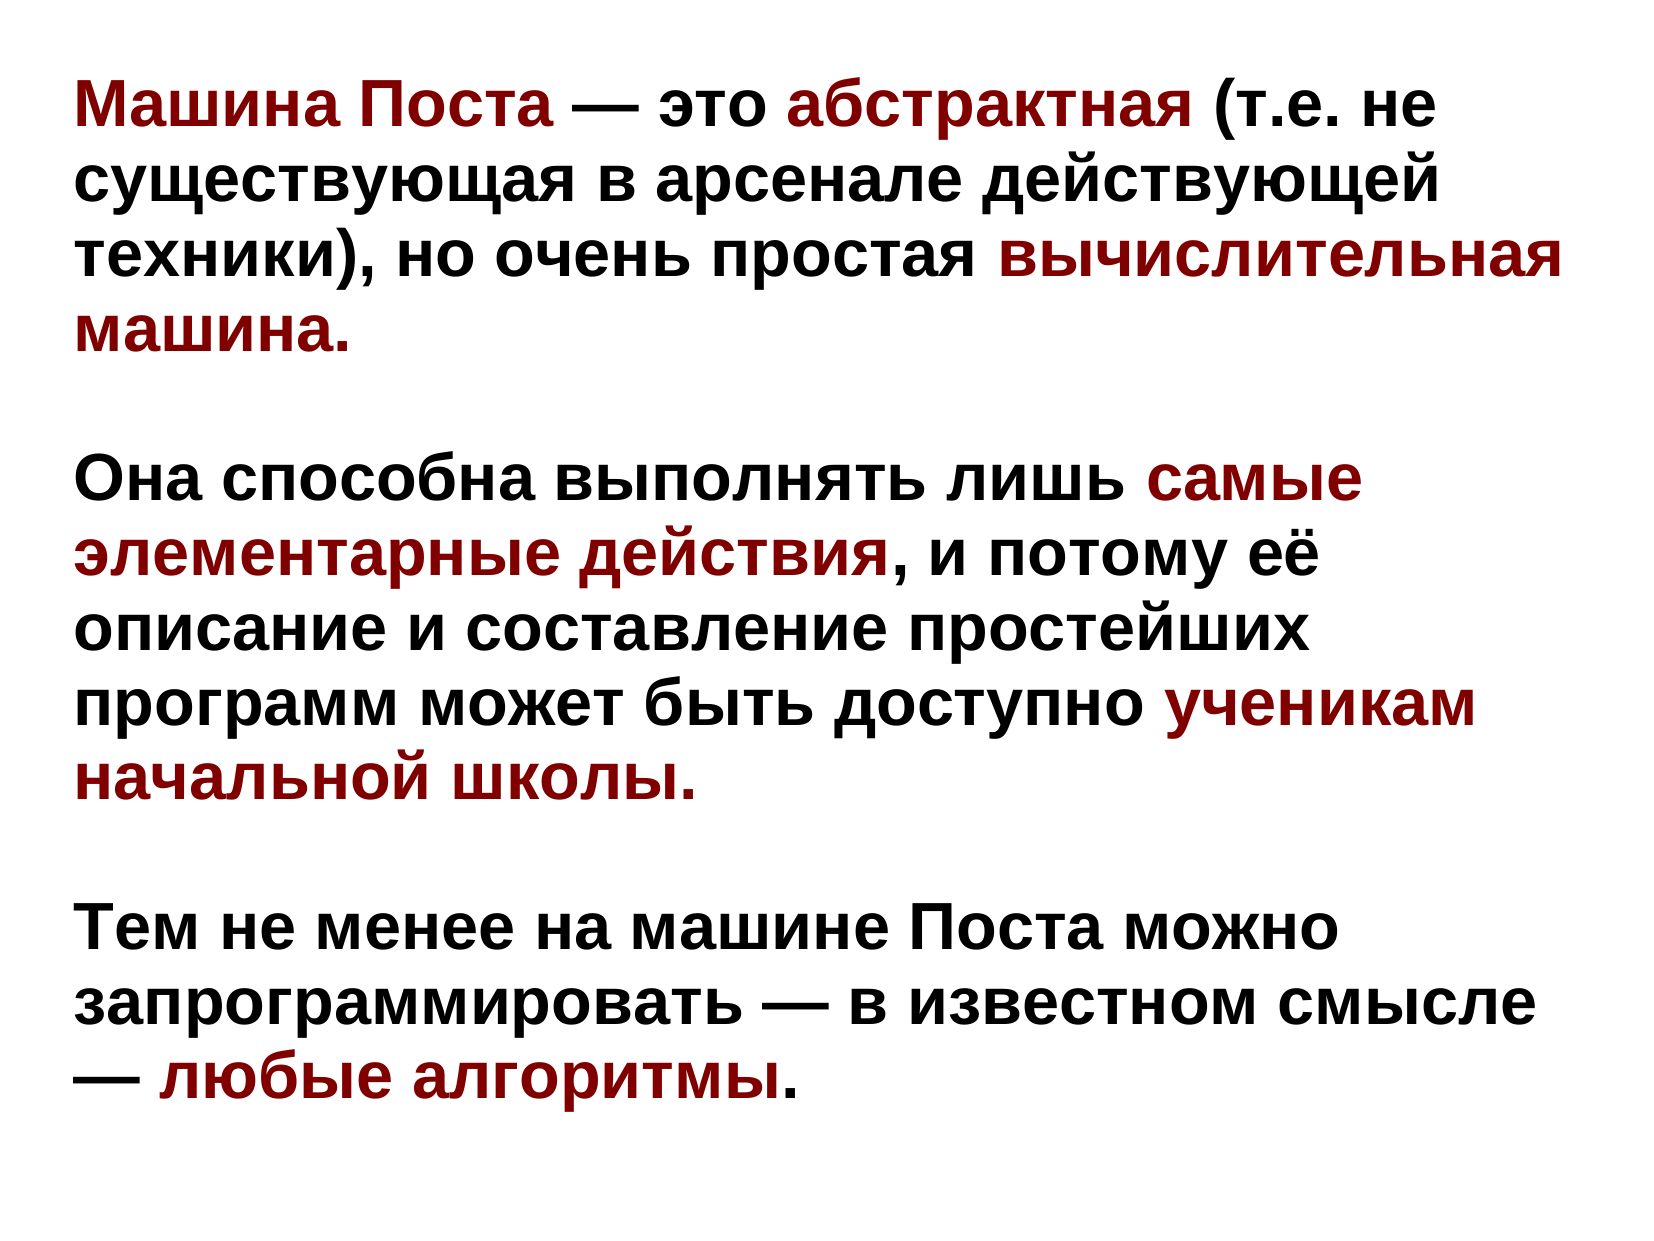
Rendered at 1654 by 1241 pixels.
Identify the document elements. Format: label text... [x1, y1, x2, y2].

text_box Машина Поста — это абстрактная (т.е. не существующая в арсенале действующей техники), но очень простая вычислительная машина. Она способна выполнять лишь самые элементарные действия, и потому её описание и составление простейших программ может быть доступно ученикам начальной школы. Тем не менее на машине Поста можно запрограммировать — в известном смысле — любые алгоритмы. [59, 59, 1595, 1121]
